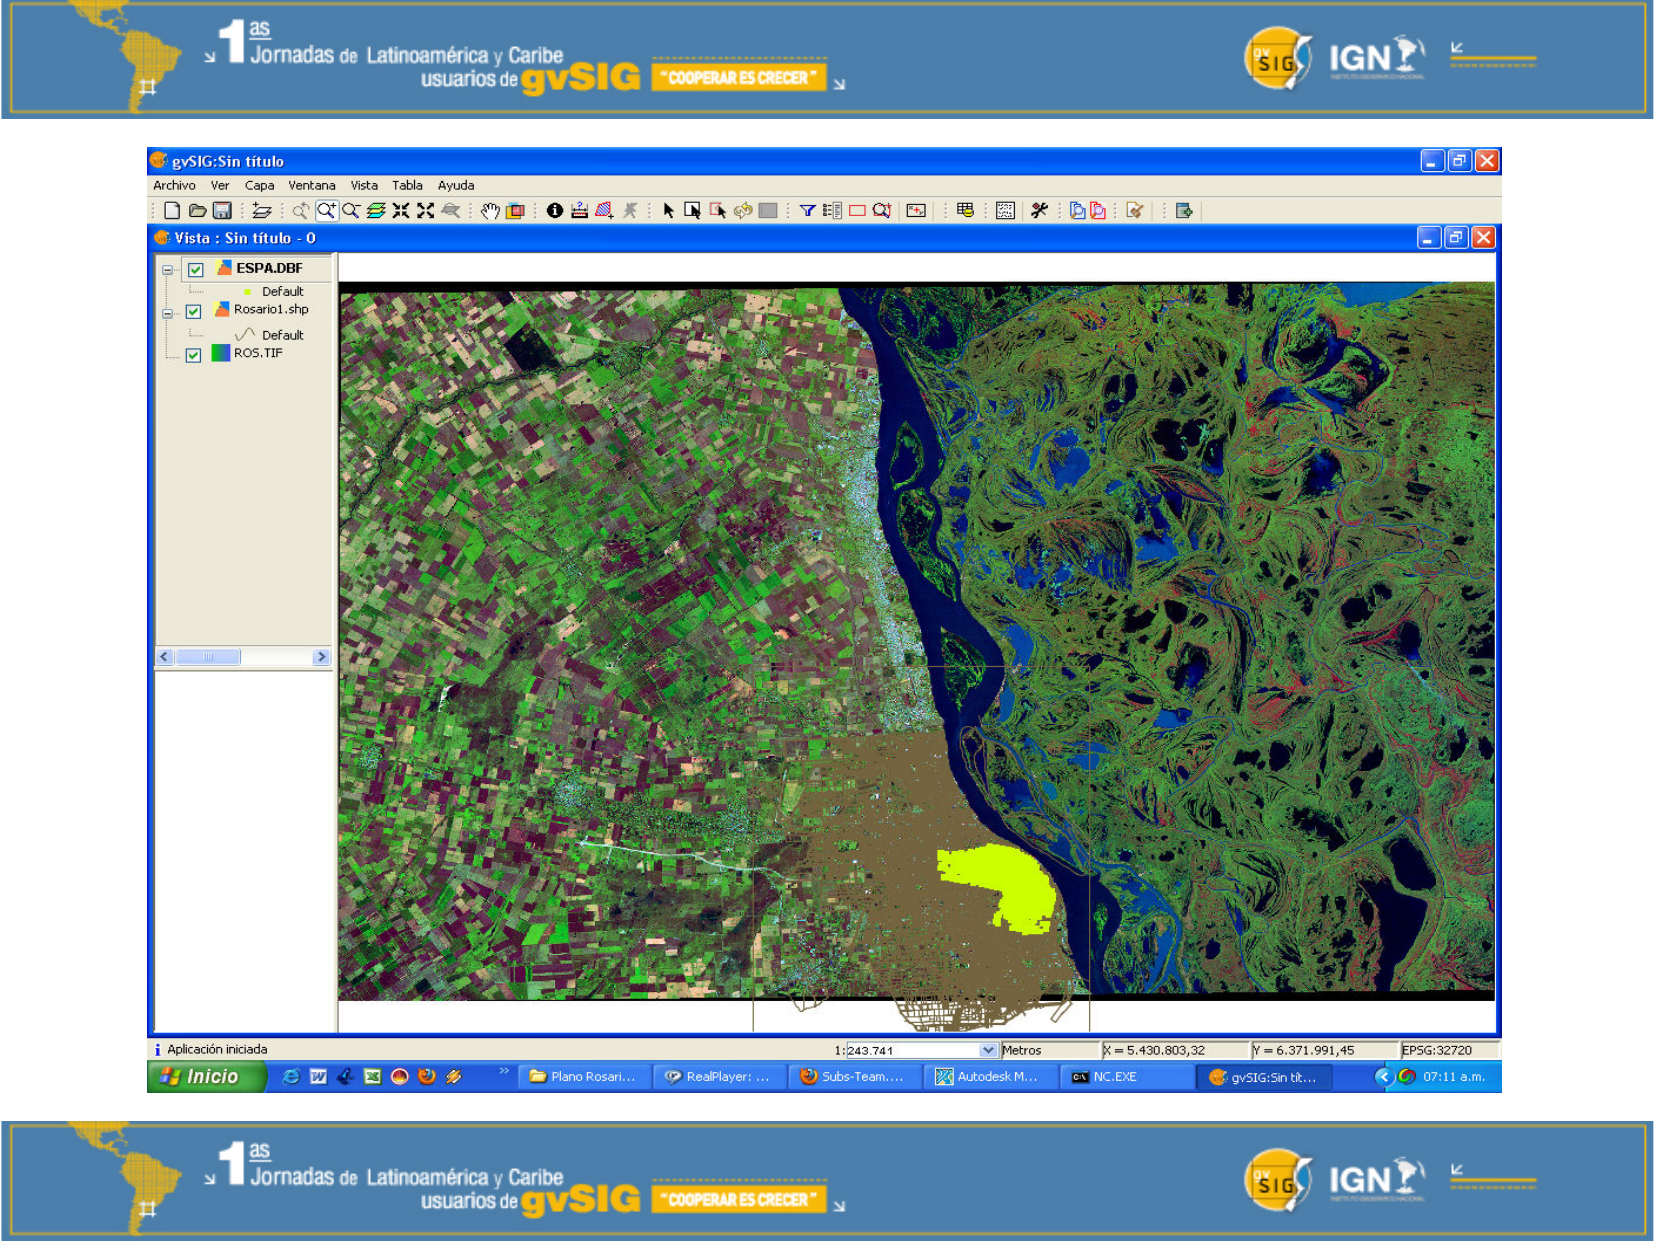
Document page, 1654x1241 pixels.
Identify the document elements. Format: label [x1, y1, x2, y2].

picture [147, 147, 1502, 1093]
picture [0, 0, 1654, 119]
picture [0, 1121, 1654, 1241]
